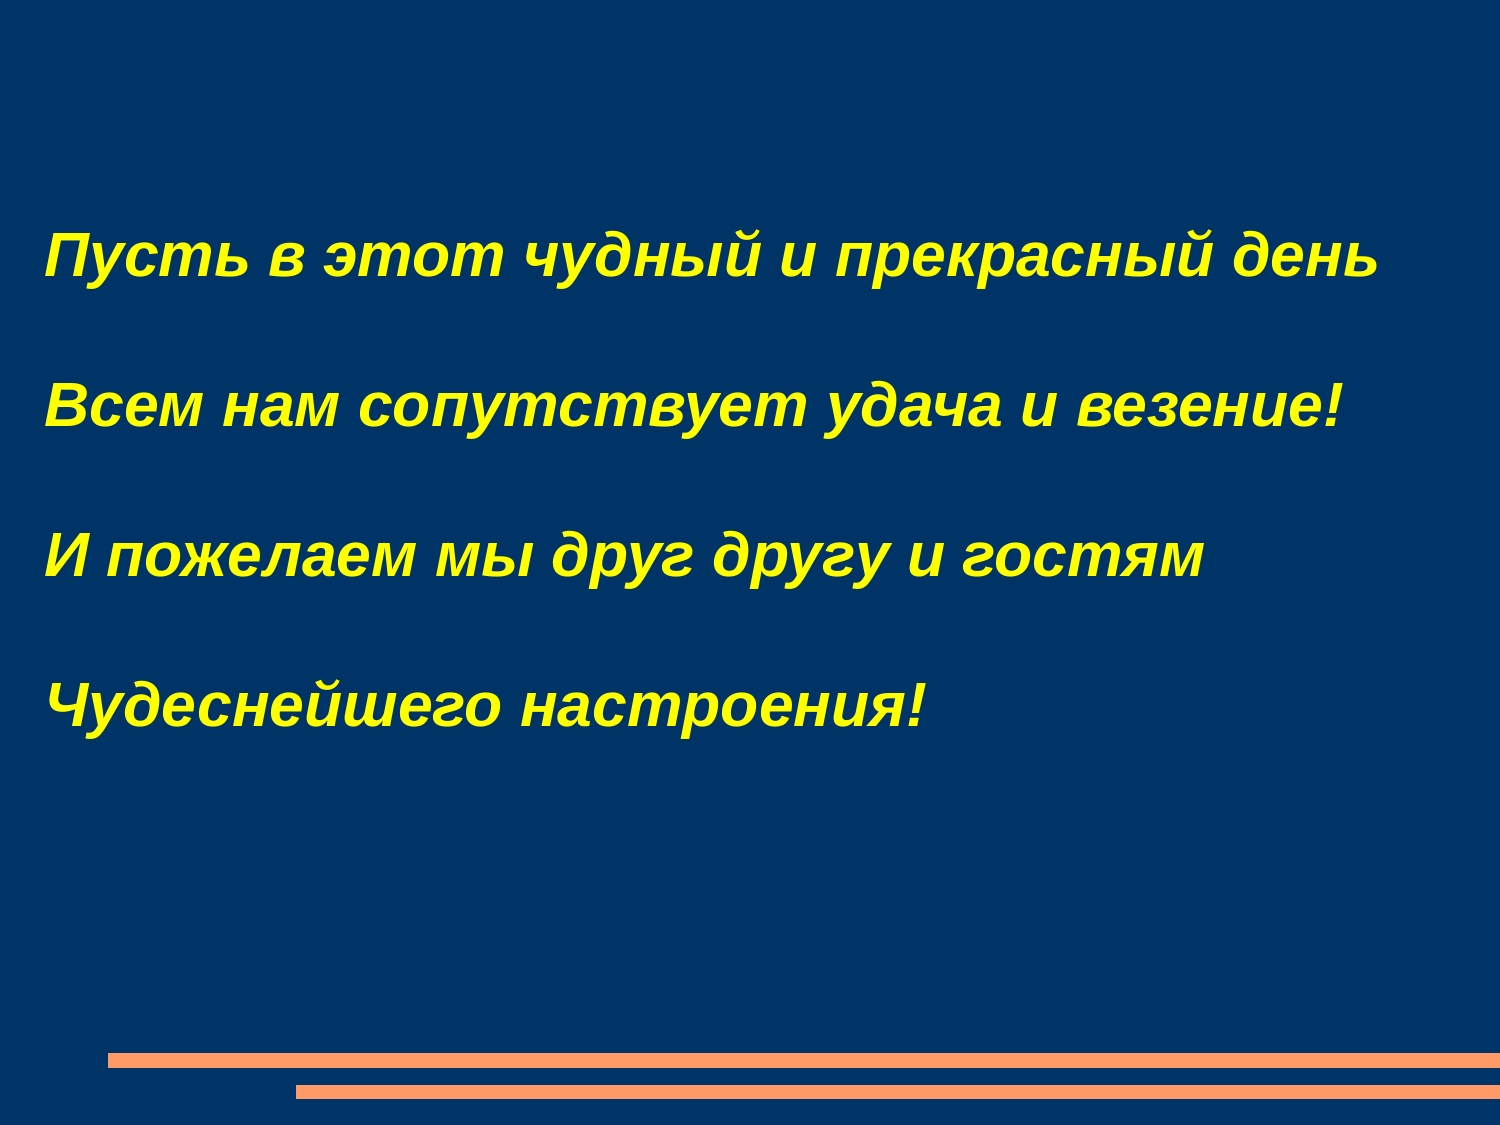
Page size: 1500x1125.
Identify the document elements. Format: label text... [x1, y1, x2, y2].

text_box Пусть в этот чудный и прекрасный день Всем нам сопутствует удача и везение! И пожелаем мы друг другу и гостям Чудеснейшего настроения! [29, 206, 1477, 747]
